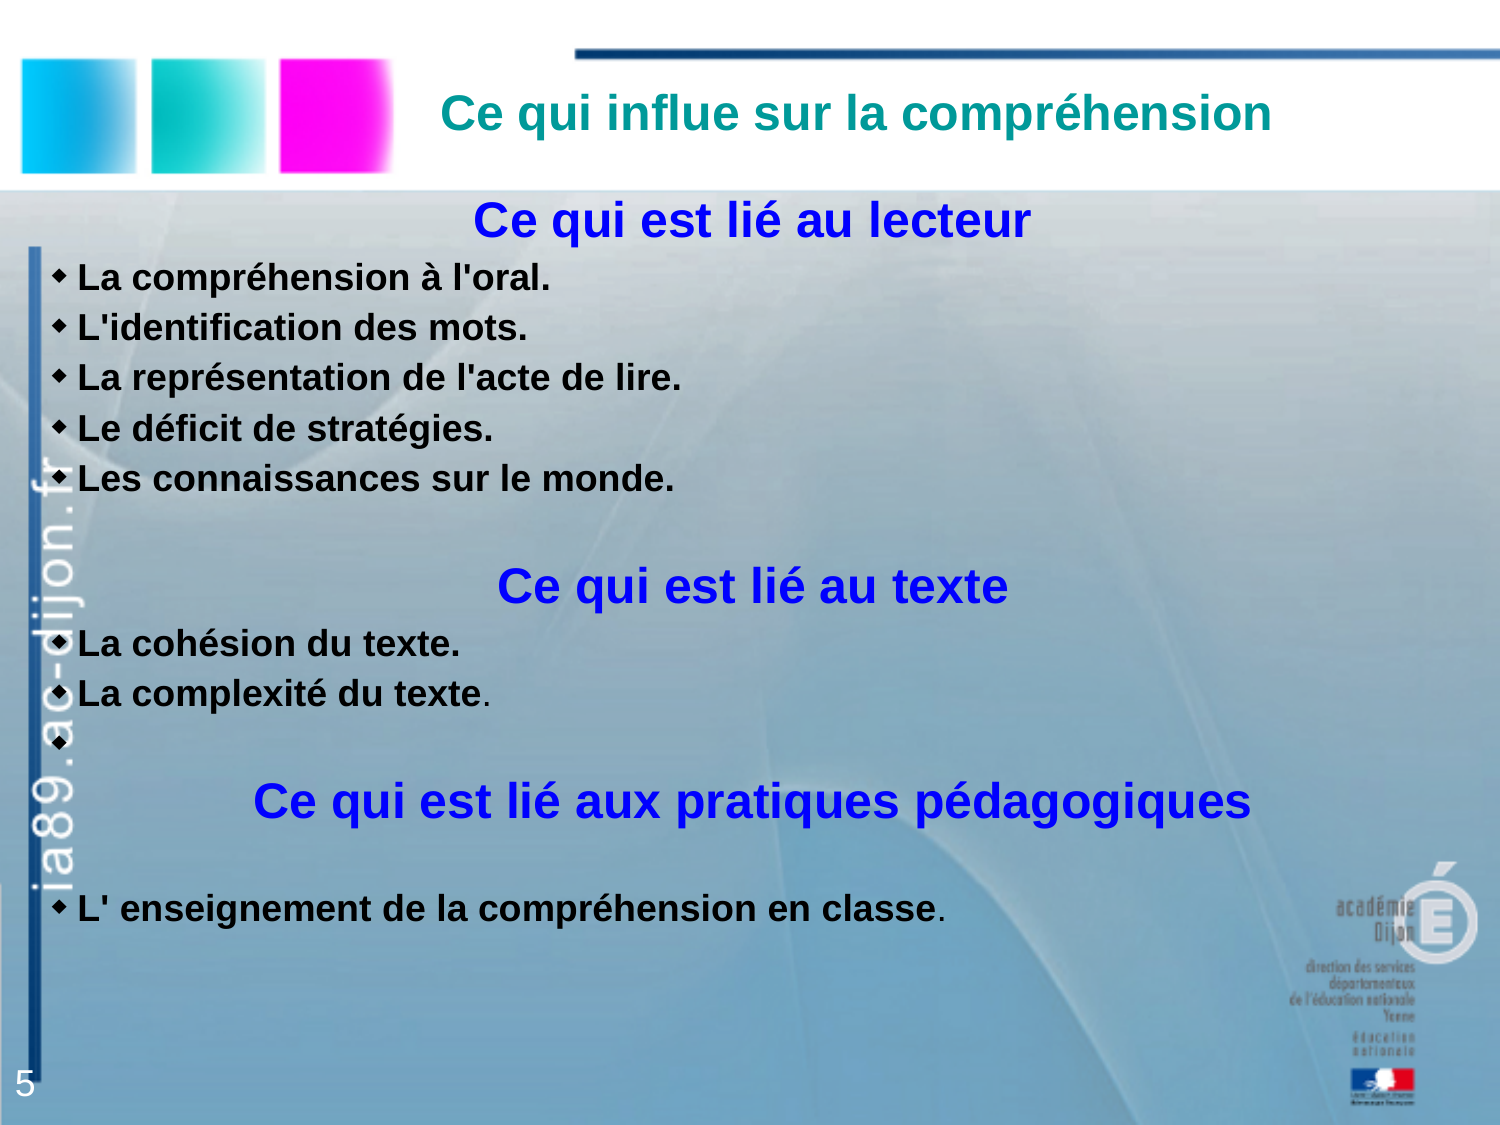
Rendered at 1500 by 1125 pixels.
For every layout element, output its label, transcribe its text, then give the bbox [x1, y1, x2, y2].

title Ce qui influe sur la compréhension [425, 42, 1459, 184]
list Ce qui est lié au lecteur La compréhension à l'oral. L'identification des mots. La représentation de l'acte de lire. Le déficit de stratégies. Les connaissances sur le monde. Ce qui est lié au texte La cohésion du texte. La complexité du texte. Ce qui est lié aux pratiques pédagogiques L' enseignement de la compréhension en classe. [37, 184, 1470, 1087]
picture [0, 0, 1500, 1125]
text_box <numéro> [0, 1051, 657, 1123]
